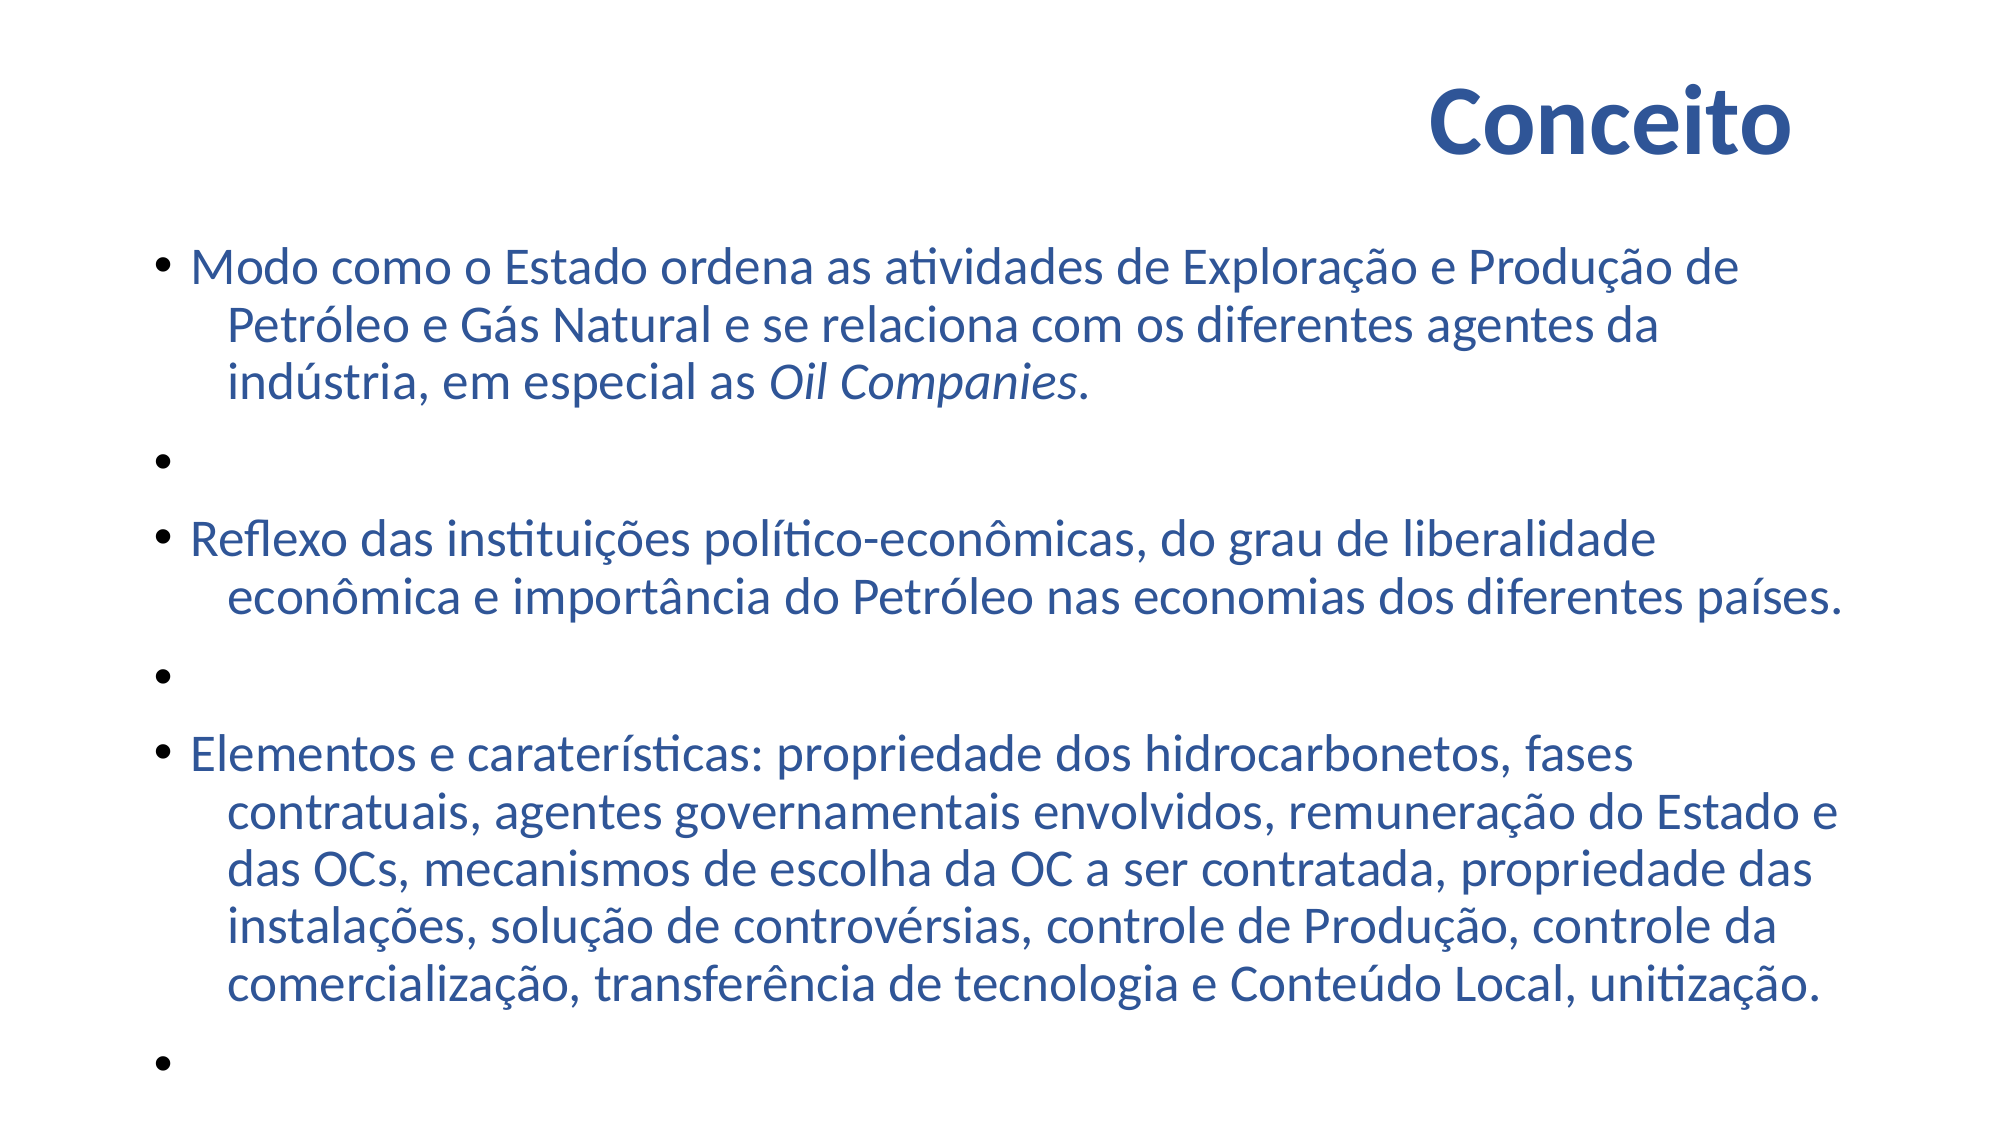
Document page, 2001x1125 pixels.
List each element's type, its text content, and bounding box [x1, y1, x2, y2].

list Modo como o Estado ordena as atividades de Exploração e Produção de Petróleo e Gás Natural e se relaciona com os diferentes agentes da indústria, em especial as Oil Companies. Reflexo das instituições político-econômicas, do grau de liberalidade econômica e importância do Petróleo nas economias dos diferentes países. Elementos e caraterísticas: propriedade dos hidrocarbonetos, fases contratuais, agentes governamentais envolvidos, remuneração do Estado e das OCs, mecanismos de escolha da OC a ser contratada, propriedade das instalações, solução de controvérsias, controle de Produção, controle da comercialização, transferência de tecnologia e Conteúdo Local, unitização. [138, 231, 1864, 1059]
text_box Conceito [1307, 47, 1916, 184]
